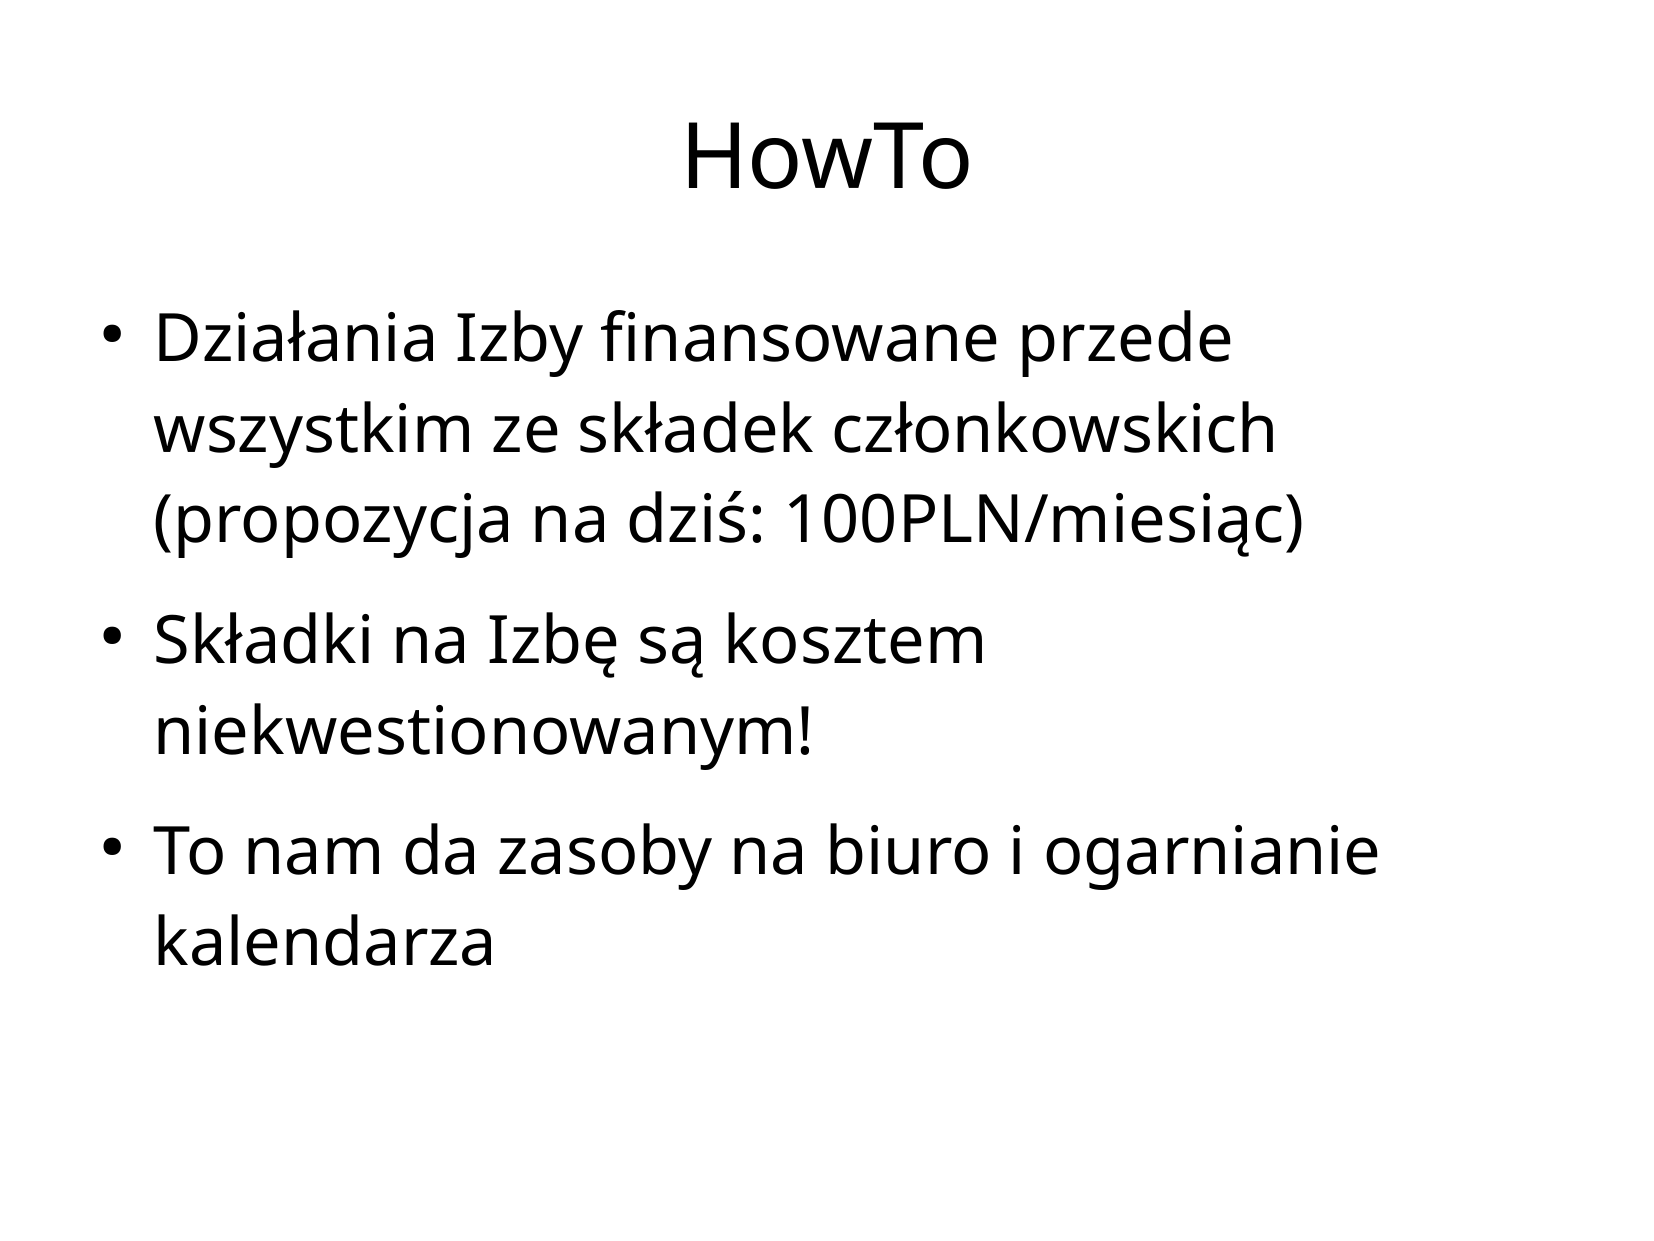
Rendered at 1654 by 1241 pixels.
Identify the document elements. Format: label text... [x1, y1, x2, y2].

title HowTo [82, 49, 1571, 257]
list Działania Izby finansowane przede wszystkim ze składek członkowskich (propozycja na dziś: 100PLN/miesiąc) Składki na Izbę są kosztem niekwestionowanym! To nam da zasoby na biuro i ogarnianie kalendarza [82, 290, 1538, 1010]
